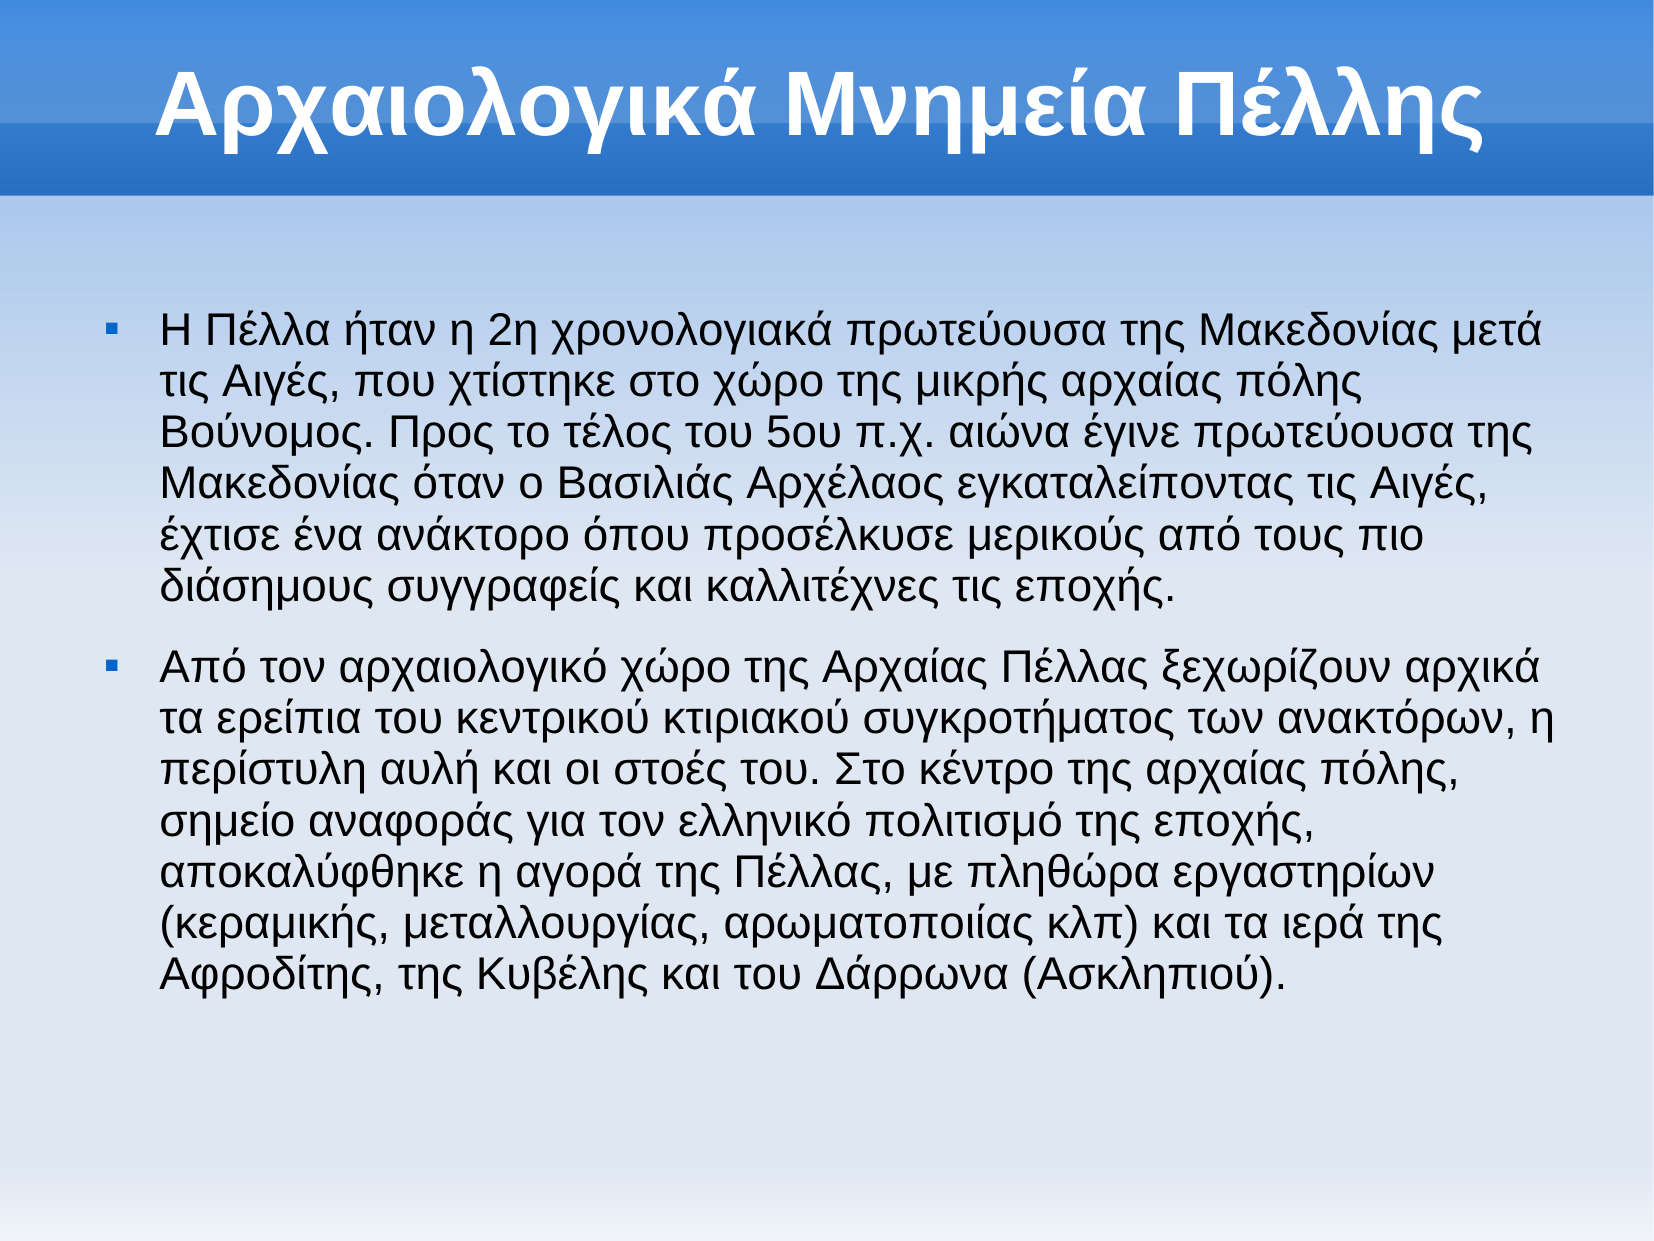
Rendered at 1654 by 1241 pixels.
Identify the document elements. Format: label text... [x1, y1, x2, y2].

picture [0, 0, 1654, 1241]
title Αρχαιολογικά Μνημεία Πέλλης [76, 0, 1565, 208]
list Η Πέλλα ήταν η 2η χρονολογιακά πρωτεύουσα της Μακεδονίας μετά τις Αιγές, που χτίστηκε στο χώρο της μικρής αρχαίας πόλης Βούνομος. Προς το τέλος του 5ου π.χ. αιώνα έγινε πρωτεύουσα της Μακεδονίας όταν ο Βασιλιάς Αρχέλαος εγκαταλείποντας τις Αιγές, έχτισε ένα ανάκτορο όπου προσέλκυσε μερικούς από τους πιο διάσημους συγγραφείς και καλλιτέχνες τις εποχής. Από τον αρχαιολογικό χώρο της Αρχαίας Πέλλας ξεχωρίζουν αρχικά τα ερείπια του κεντρικού κτιριακού συγκροτήματος των ανακτόρων, η περίστυλη αυλή και οι στοές του. Στο κέντρο της αρχαίας πόλης, σημείο αναφοράς για τον ελληνικό πολιτισμό της εποχής, αποκαλύφθηκε η αγορά της Πέλλας, με πληθώρα εργαστηρίων (κεραμικής, μεταλλουργίας, αρωματοποιίας κλπ) και τα ιερά της Αφροδίτης, της Κυβέλης και του Δάρρωνα (Ασκληπιού). [88, 303, 1577, 1123]
